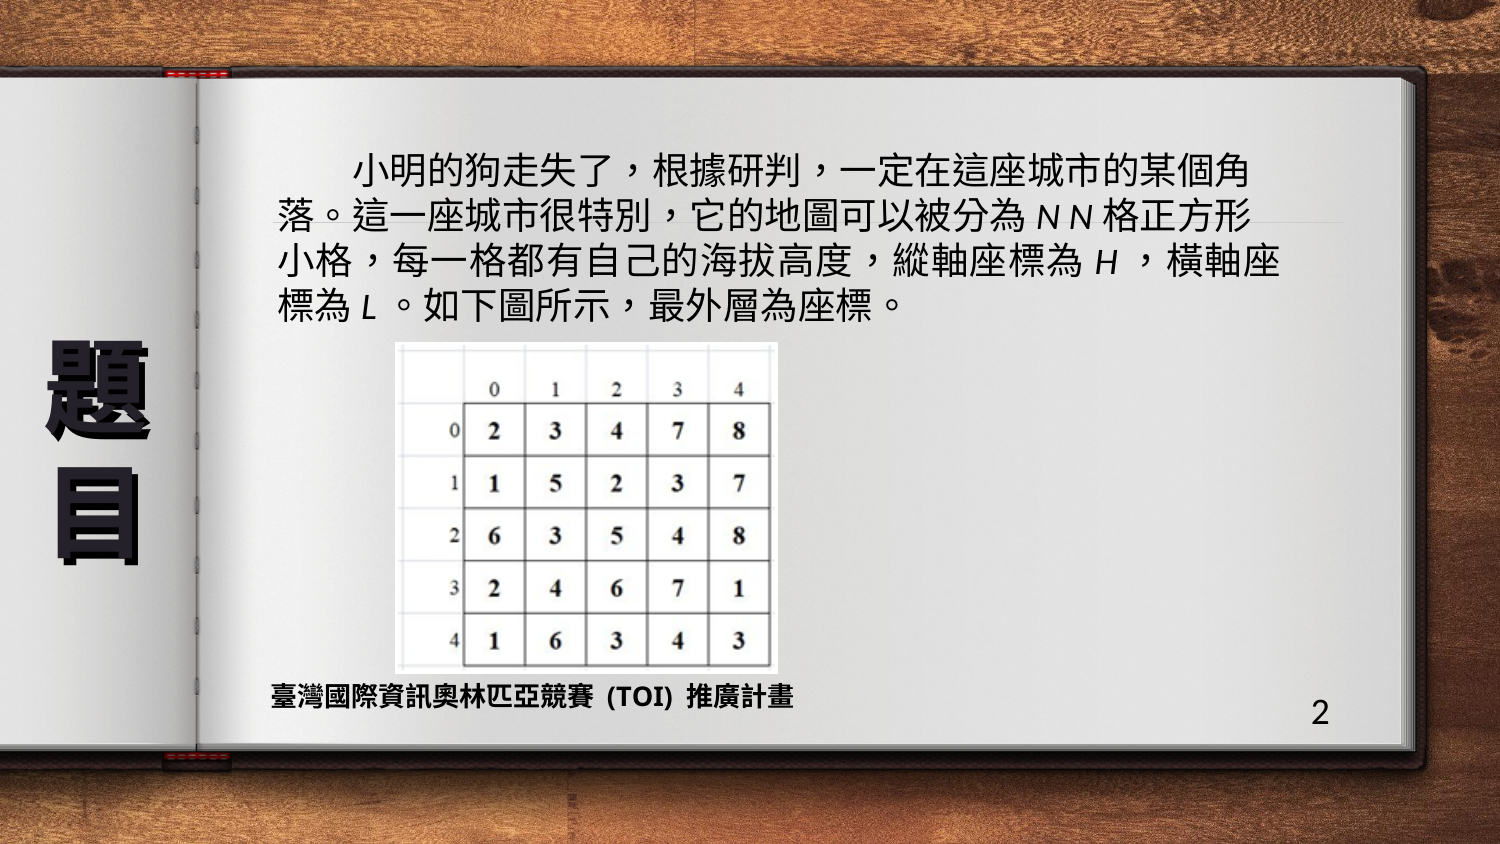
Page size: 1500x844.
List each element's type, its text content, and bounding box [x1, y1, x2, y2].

text_box 2 [1295, 672, 1386, 737]
picture [395, 342, 778, 674]
text_box 小明的狗走失了，根據研判，一定在這座城市的某個角落。這一座城市很特別，它的地圖可以被分為N N格正方形小格，每一格都有自己的海拔高度，縱軸座標為H，橫軸座標為L。如下圖所示，最外層為座標。 [262, 140, 1296, 515]
title 題 目 [28, 306, 210, 552]
